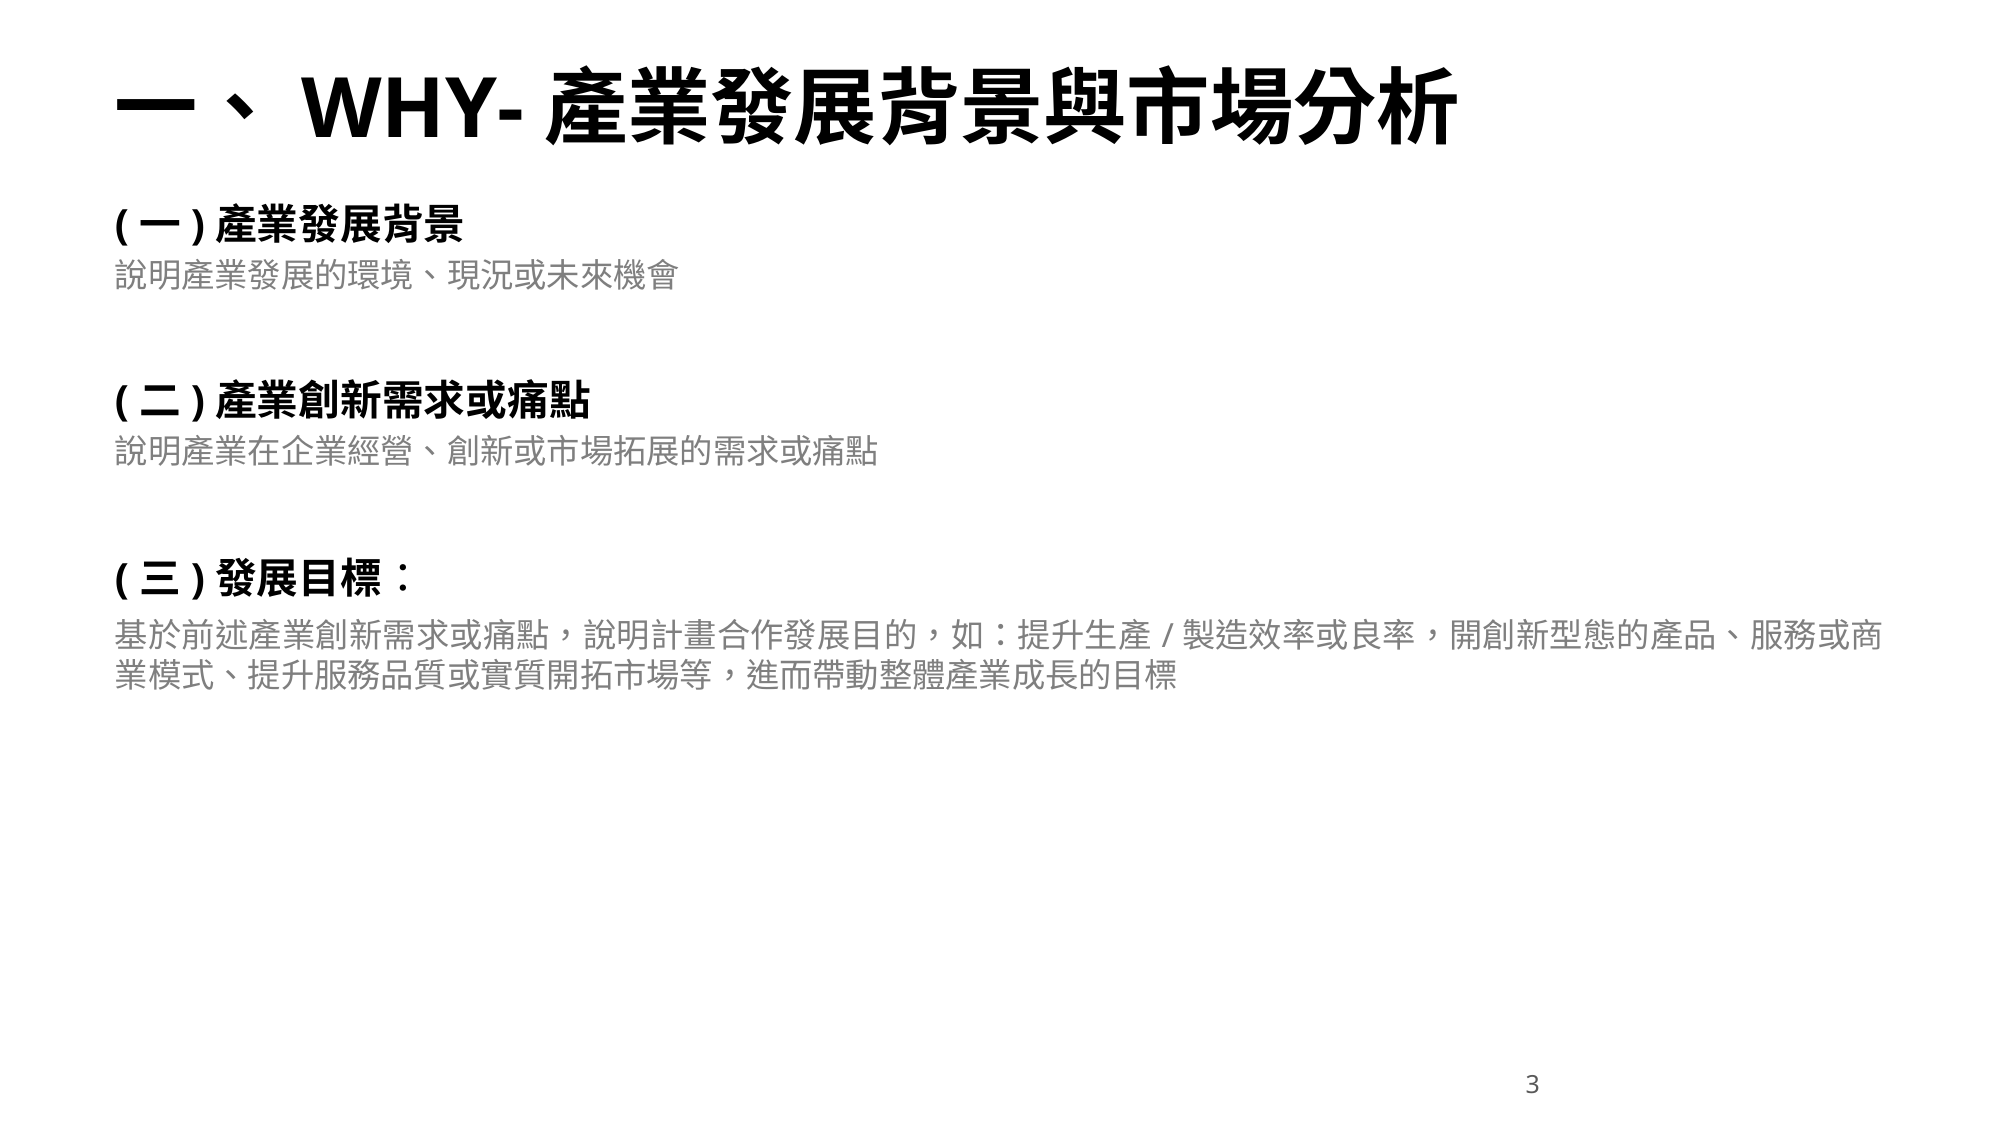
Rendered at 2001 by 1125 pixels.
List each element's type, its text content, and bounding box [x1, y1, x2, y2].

text_box 2 [1510, 1061, 1961, 1097]
text_box (一)產業發展背景 說明產業發展的環境、現況或未來機會 [99, 196, 1900, 368]
text_box (二)產業創新需求或痛點 說明產業在企業經營、創新或市場拓展的需求或痛點 [99, 372, 1900, 541]
title 一、WHY-產業發展背景與市場分析 [99, 56, 1900, 166]
text_box (三)發展目標： 基於前述產業創新需求或痛點，說明計畫合作發展目的，如：提升生產/製造效率或良率，開創新型態的產品、服務或商業模式、提升服務品質或實質開拓市場等，進而帶動整體產業成長的目標 [99, 544, 1900, 760]
